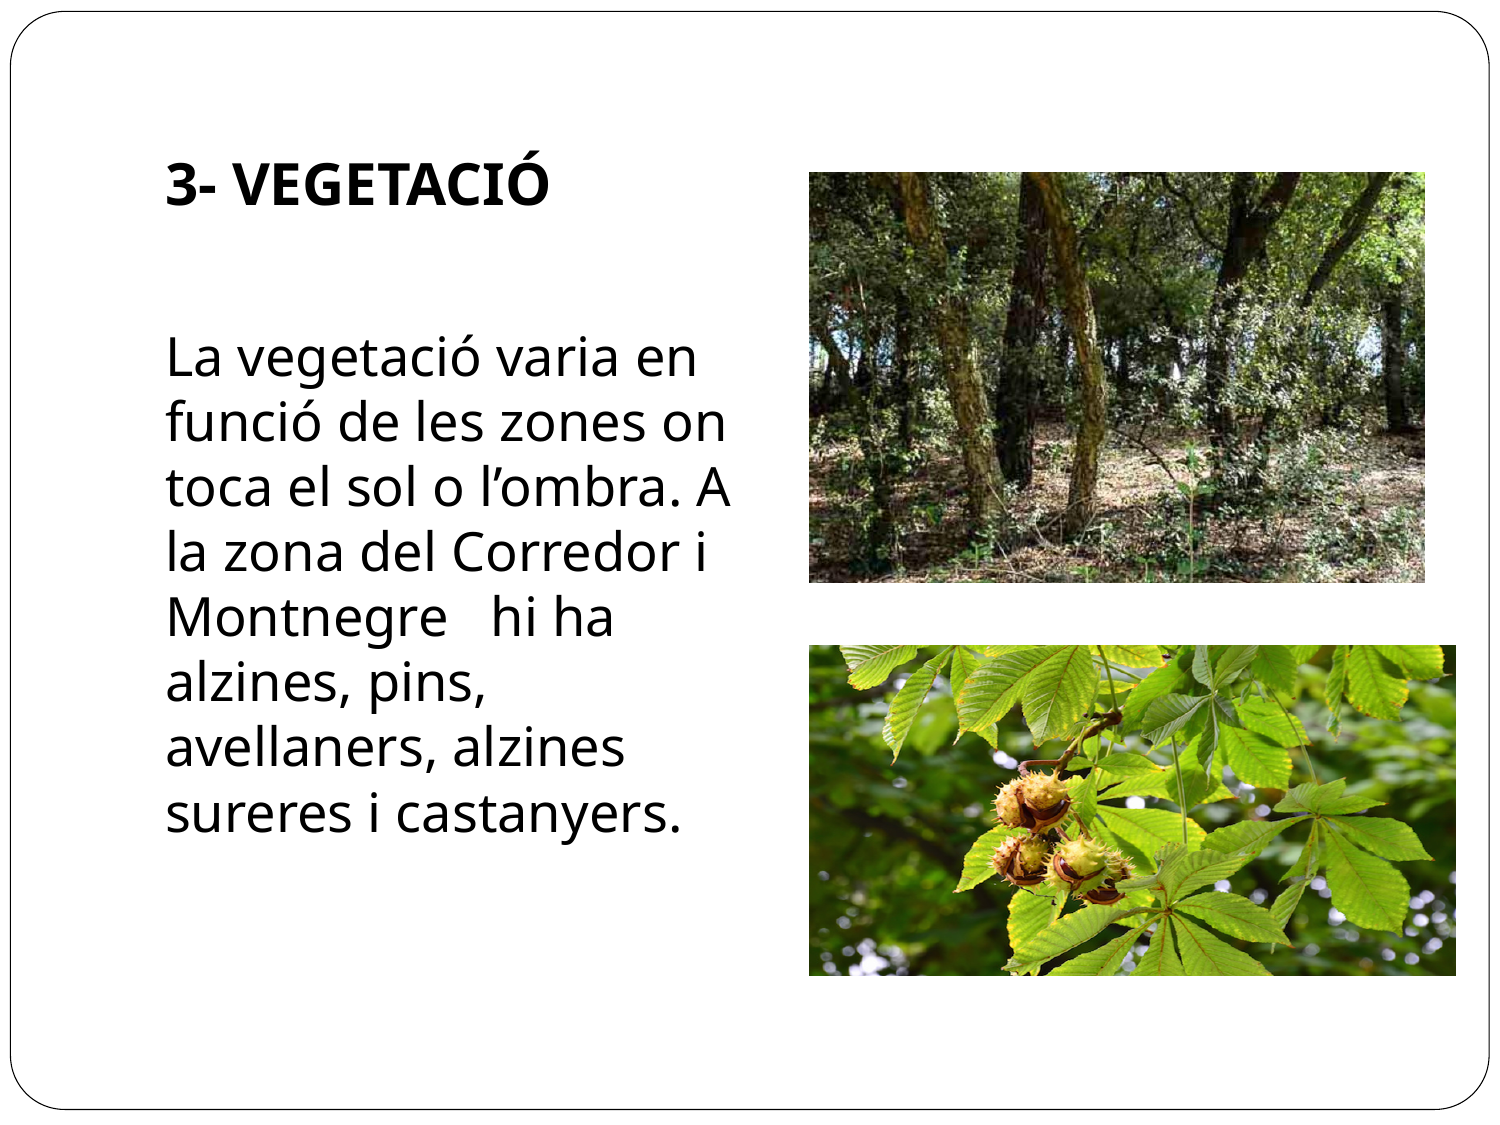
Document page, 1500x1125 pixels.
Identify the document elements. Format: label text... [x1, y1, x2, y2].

list La vegetació varia en funció de les zones on toca el sol o l’ombra. A la zona del Corredor i Montnegre hi ha alzines, pins, avellaners, alzines sureres i castanyers. [150, 237, 766, 988]
title 3- VEGETACIÓ [150, 45, 1426, 233]
picture [809, 645, 1456, 976]
picture [809, 172, 1425, 583]
